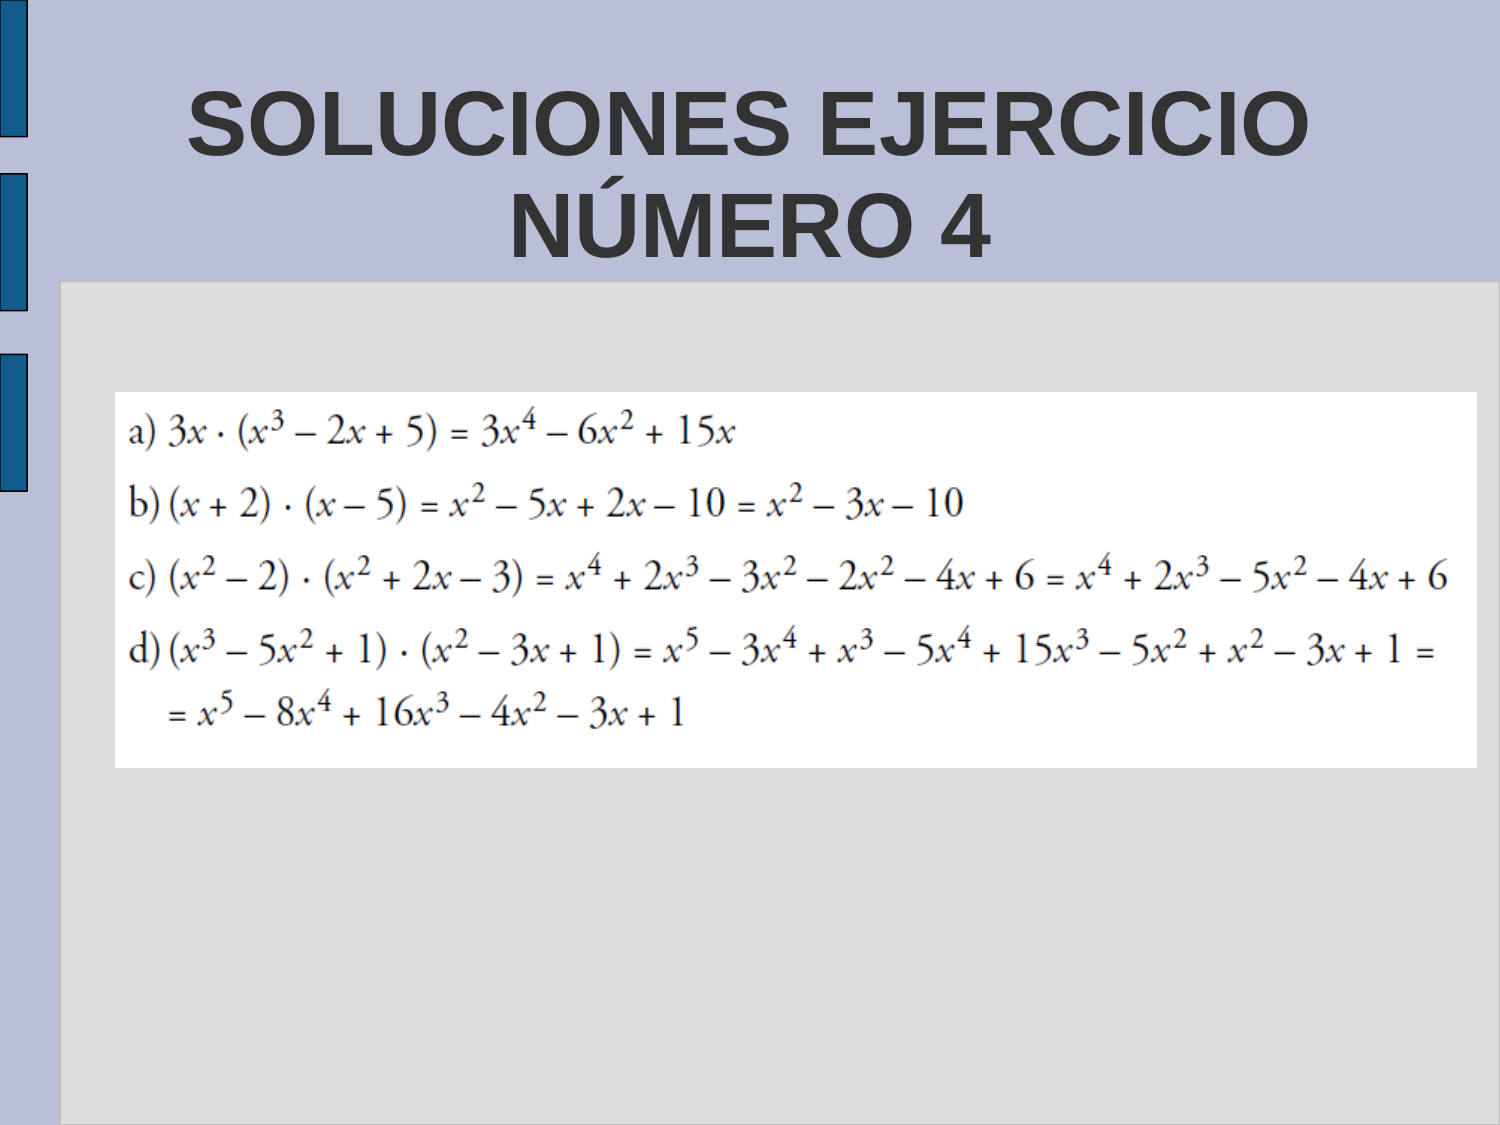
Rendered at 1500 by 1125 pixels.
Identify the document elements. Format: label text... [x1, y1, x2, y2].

picture [115, 392, 1477, 768]
title SOLUCIONES EJERCICIO NÚMERO 4 [110, 73, 1391, 279]
